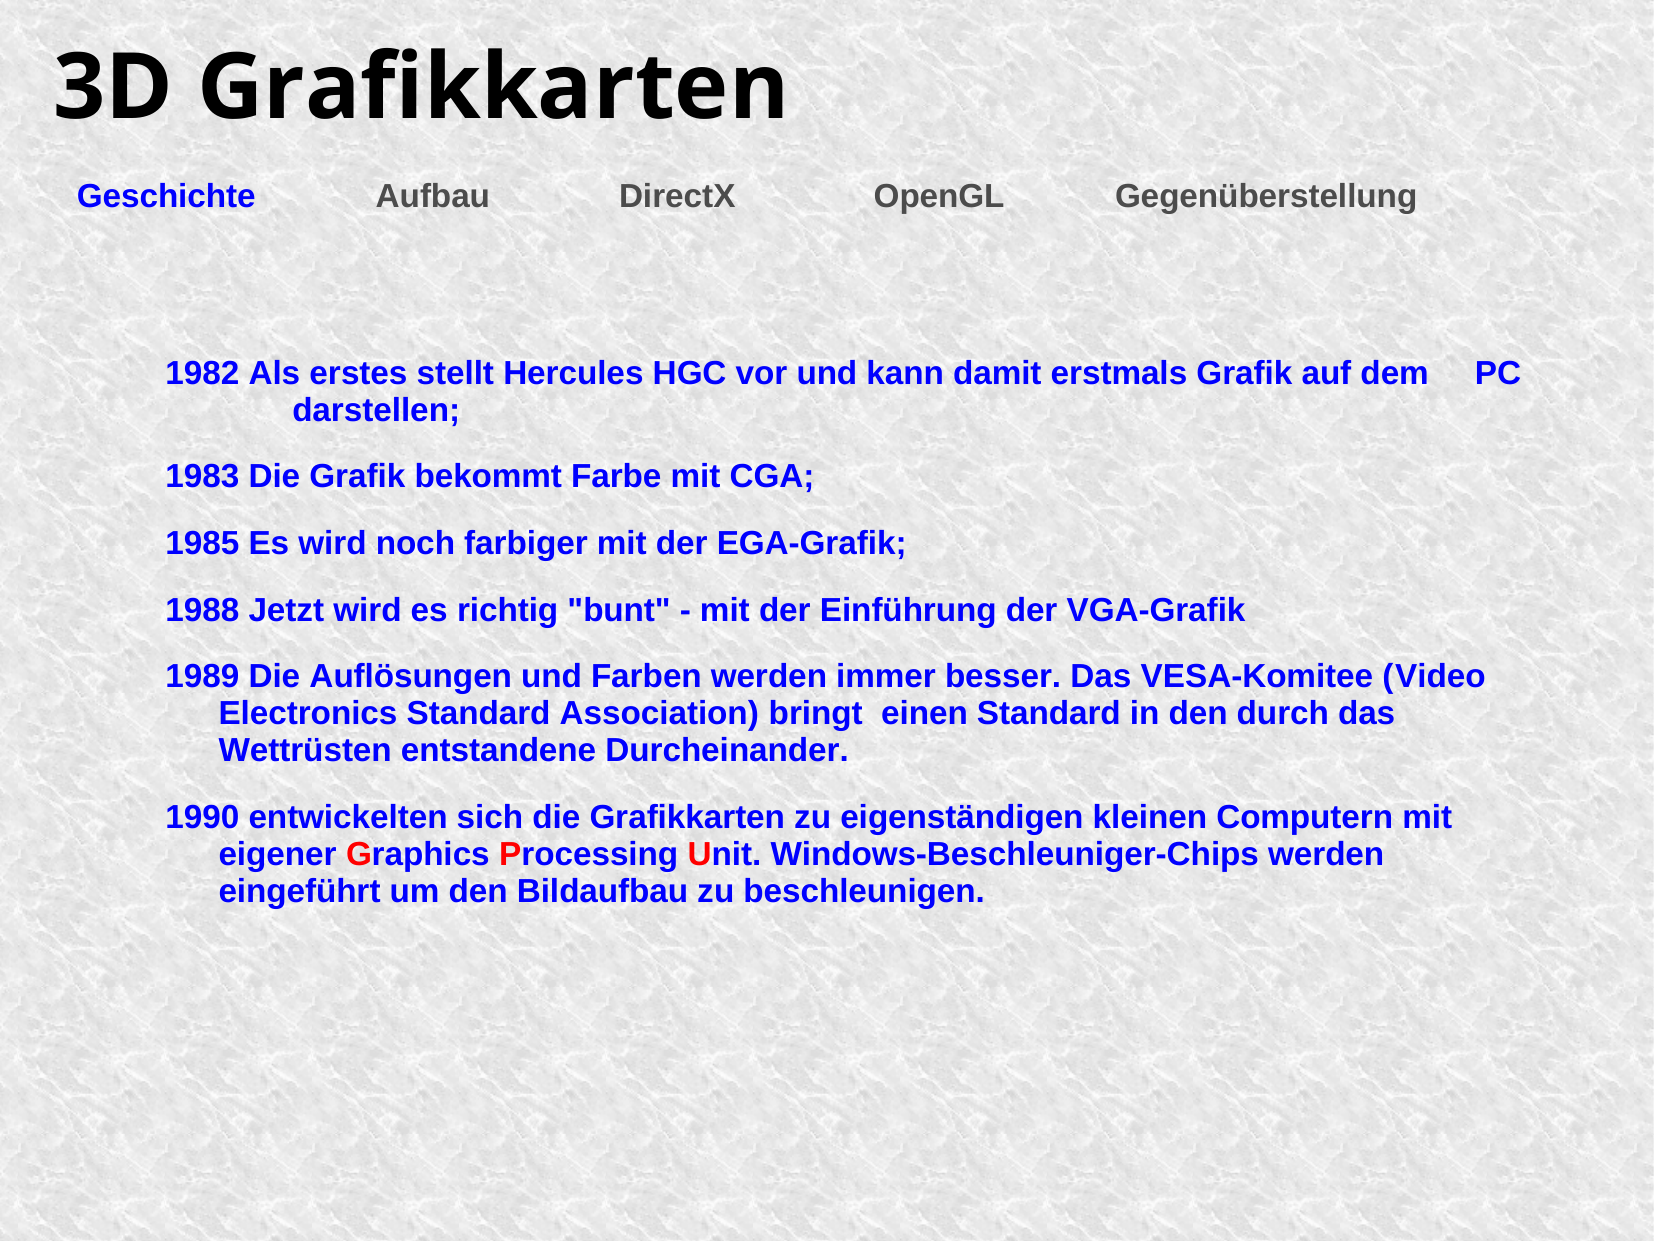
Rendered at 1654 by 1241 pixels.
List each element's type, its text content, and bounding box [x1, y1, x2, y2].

list Geschichte Aufbau DirectX OpenGL Gegenüberstellung [59, 177, 1536, 266]
picture [0, 0, 1654, 1241]
list 1982 Als erstes stellt Hercules HGC vor und kann damit erstmals Grafik auf dem PC darstellen; 1983 Die Grafik bekommt Farbe mit CGA; 1985 Es wird noch farbiger mit der EGA-Grafik; 1988 Jetzt wird es richtig "bunt" - mit der Einführung der VGA-Grafik 1989 Die Auflösungen und Farben werden immer besser. Das VESA-Komitee (Video Electronics Standard Association) bringt einen Standard in den durch das Wettrüsten entstandene Durcheinander. 1990 entwickelten sich die Grafikkarten zu eigenständigen kleinen Computern mit eigener Graphics Processing Unit. Windows-Beschleuniger-Chips werden eingeführt um den Bildaufbau zu beschleunigen. [147, 354, 1536, 1241]
title 3D Grafikkarten [53, 0, 1506, 187]
